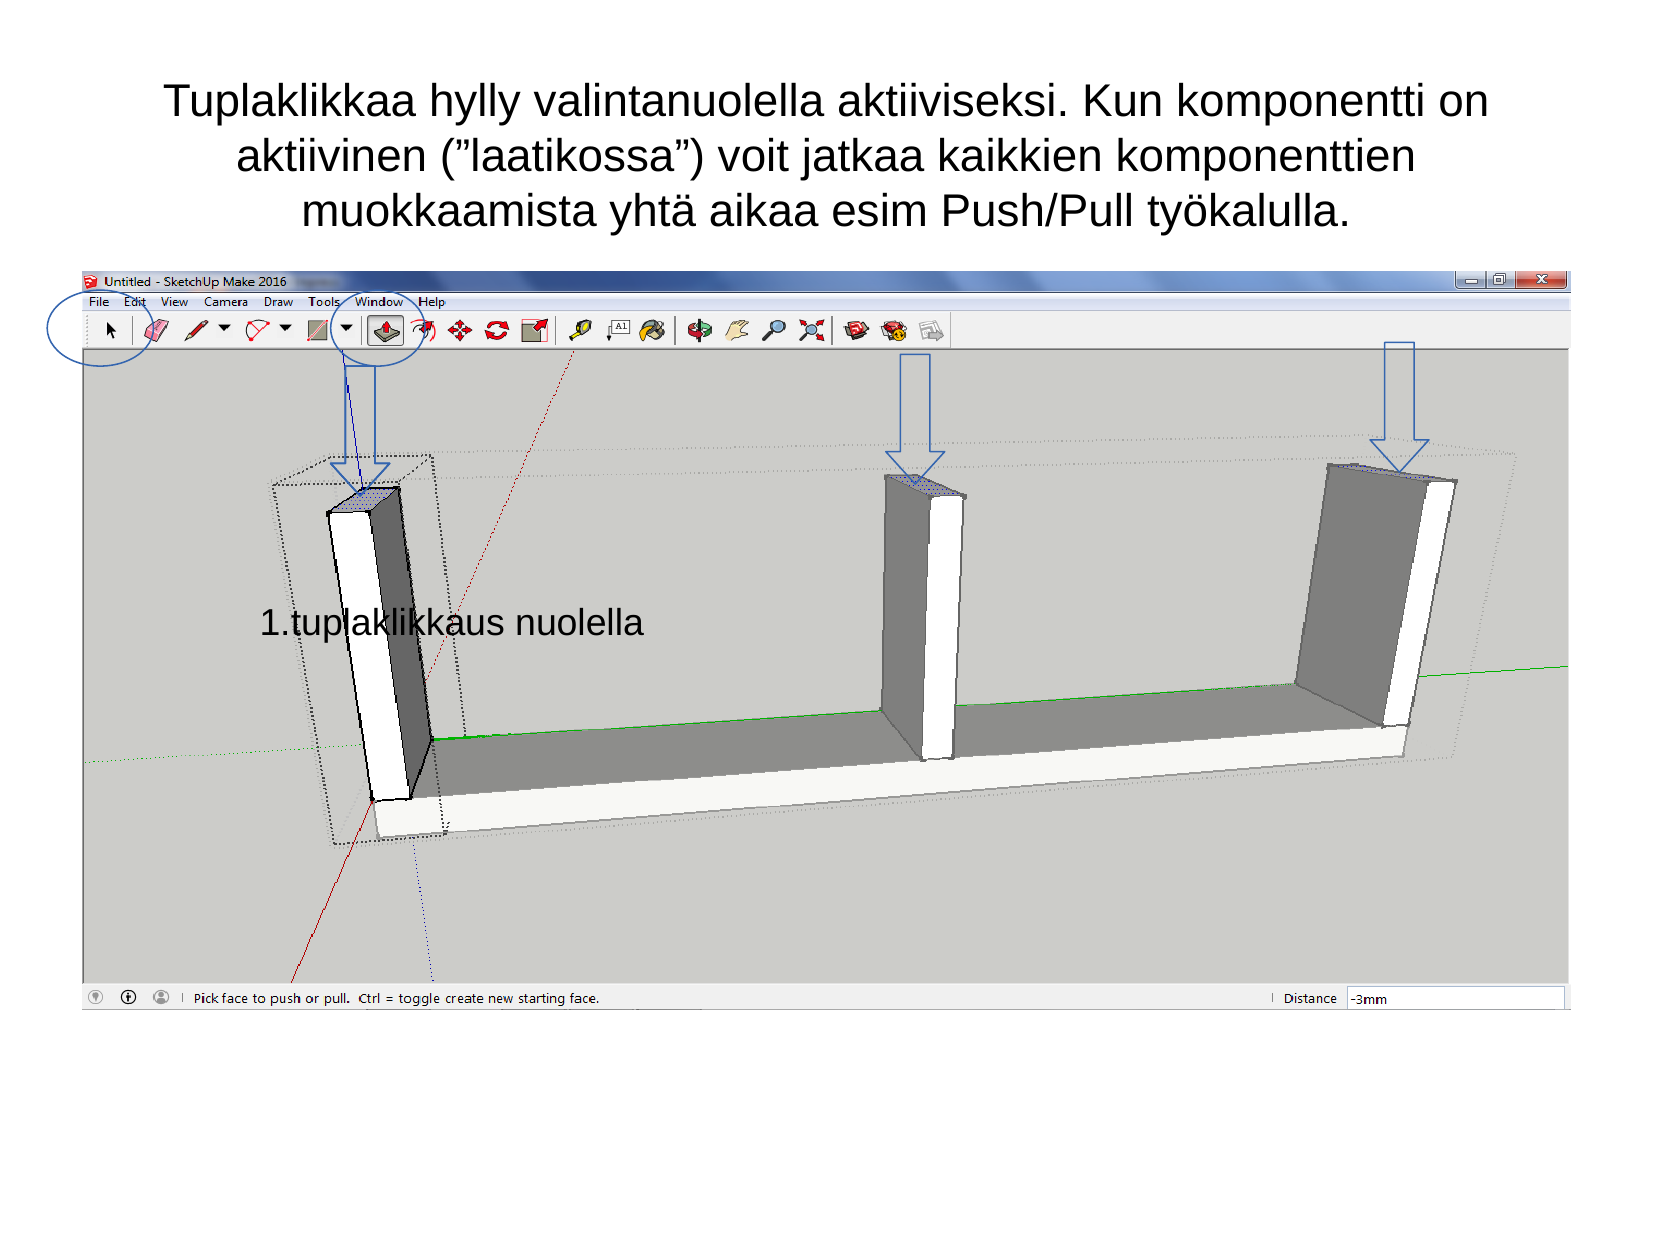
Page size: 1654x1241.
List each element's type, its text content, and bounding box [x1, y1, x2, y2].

text_box 1.tuplaklikkaus nuolella [244, 590, 693, 650]
text_box Tuplaklikkaa hylly valintanuolella aktiiviseksi. Kun komponentti on aktiivinen (”laatikossa”) voit jatkaa kaikkien komponenttien muokkaamista yhtä aikaa esim Push/Pull työkalulla. [82, 49, 1571, 257]
picture [82, 271, 1571, 1010]
picture [82, 291, 152, 365]
